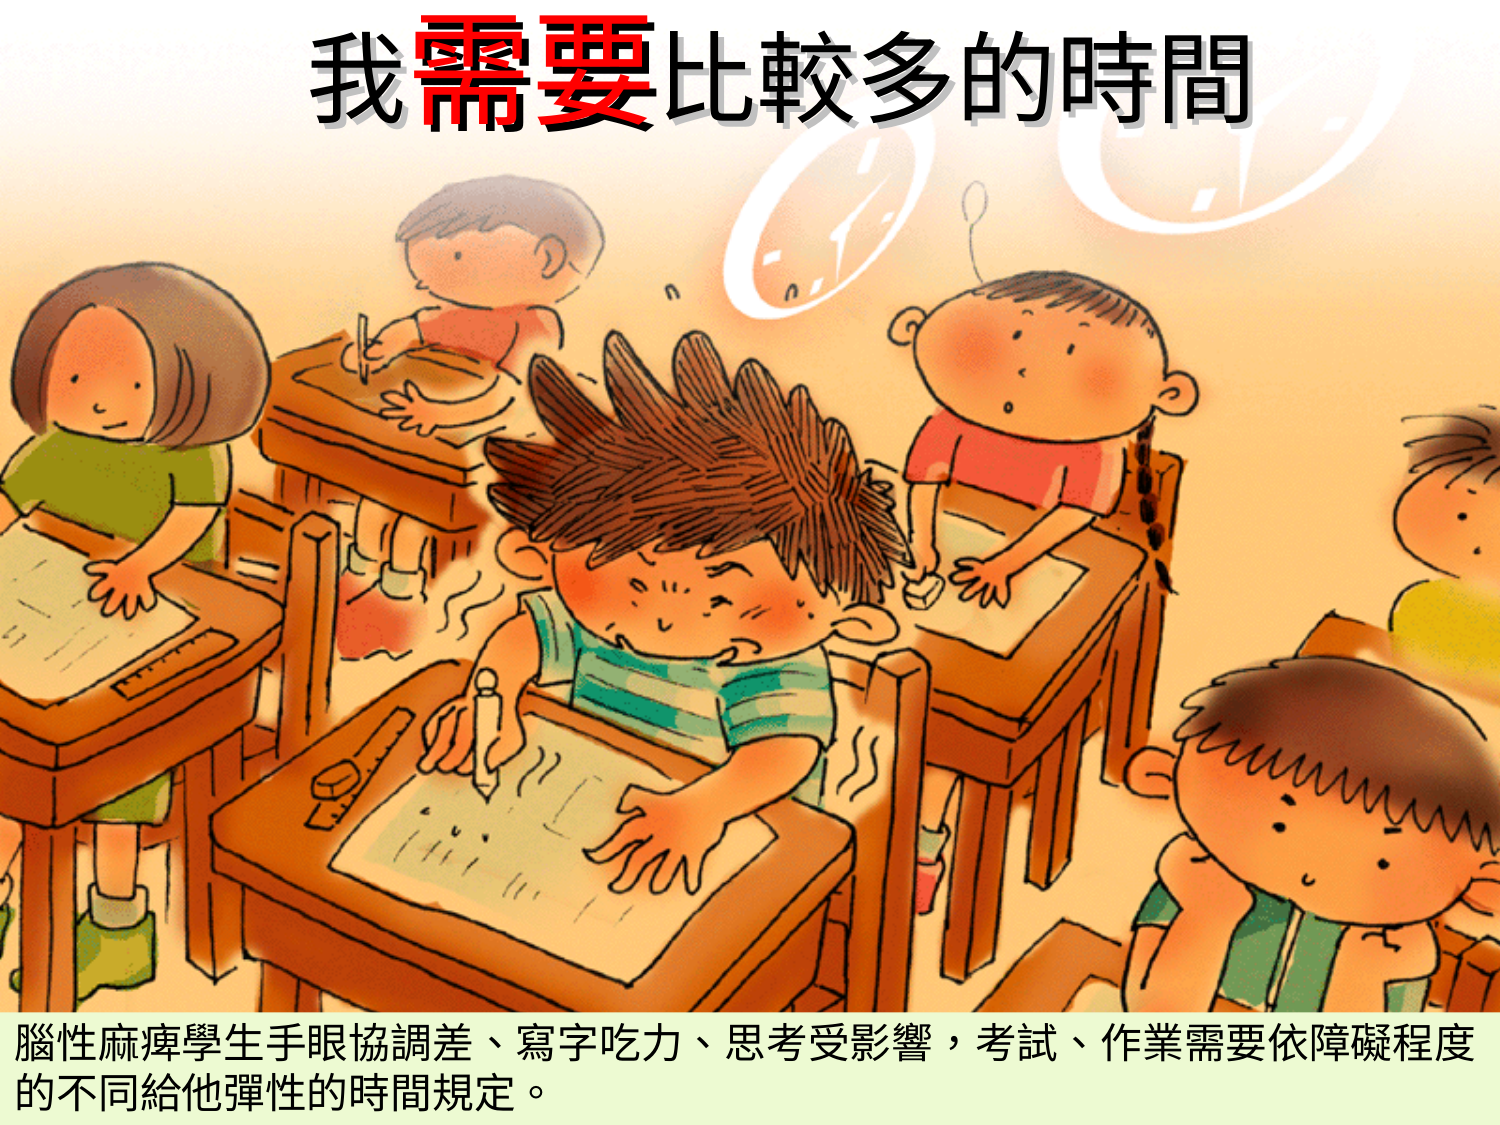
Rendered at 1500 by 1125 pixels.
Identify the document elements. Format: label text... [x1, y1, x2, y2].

title 我需要比較多的時間 [287, 0, 1276, 150]
picture [0, 0, 1500, 1012]
subtitle 腦性麻痺學生手眼協調差、寫字吃力、思考受影響，考試、作業需要依障礙程度的不同給他彈性的時間規定。 [0, 1012, 1500, 1125]
